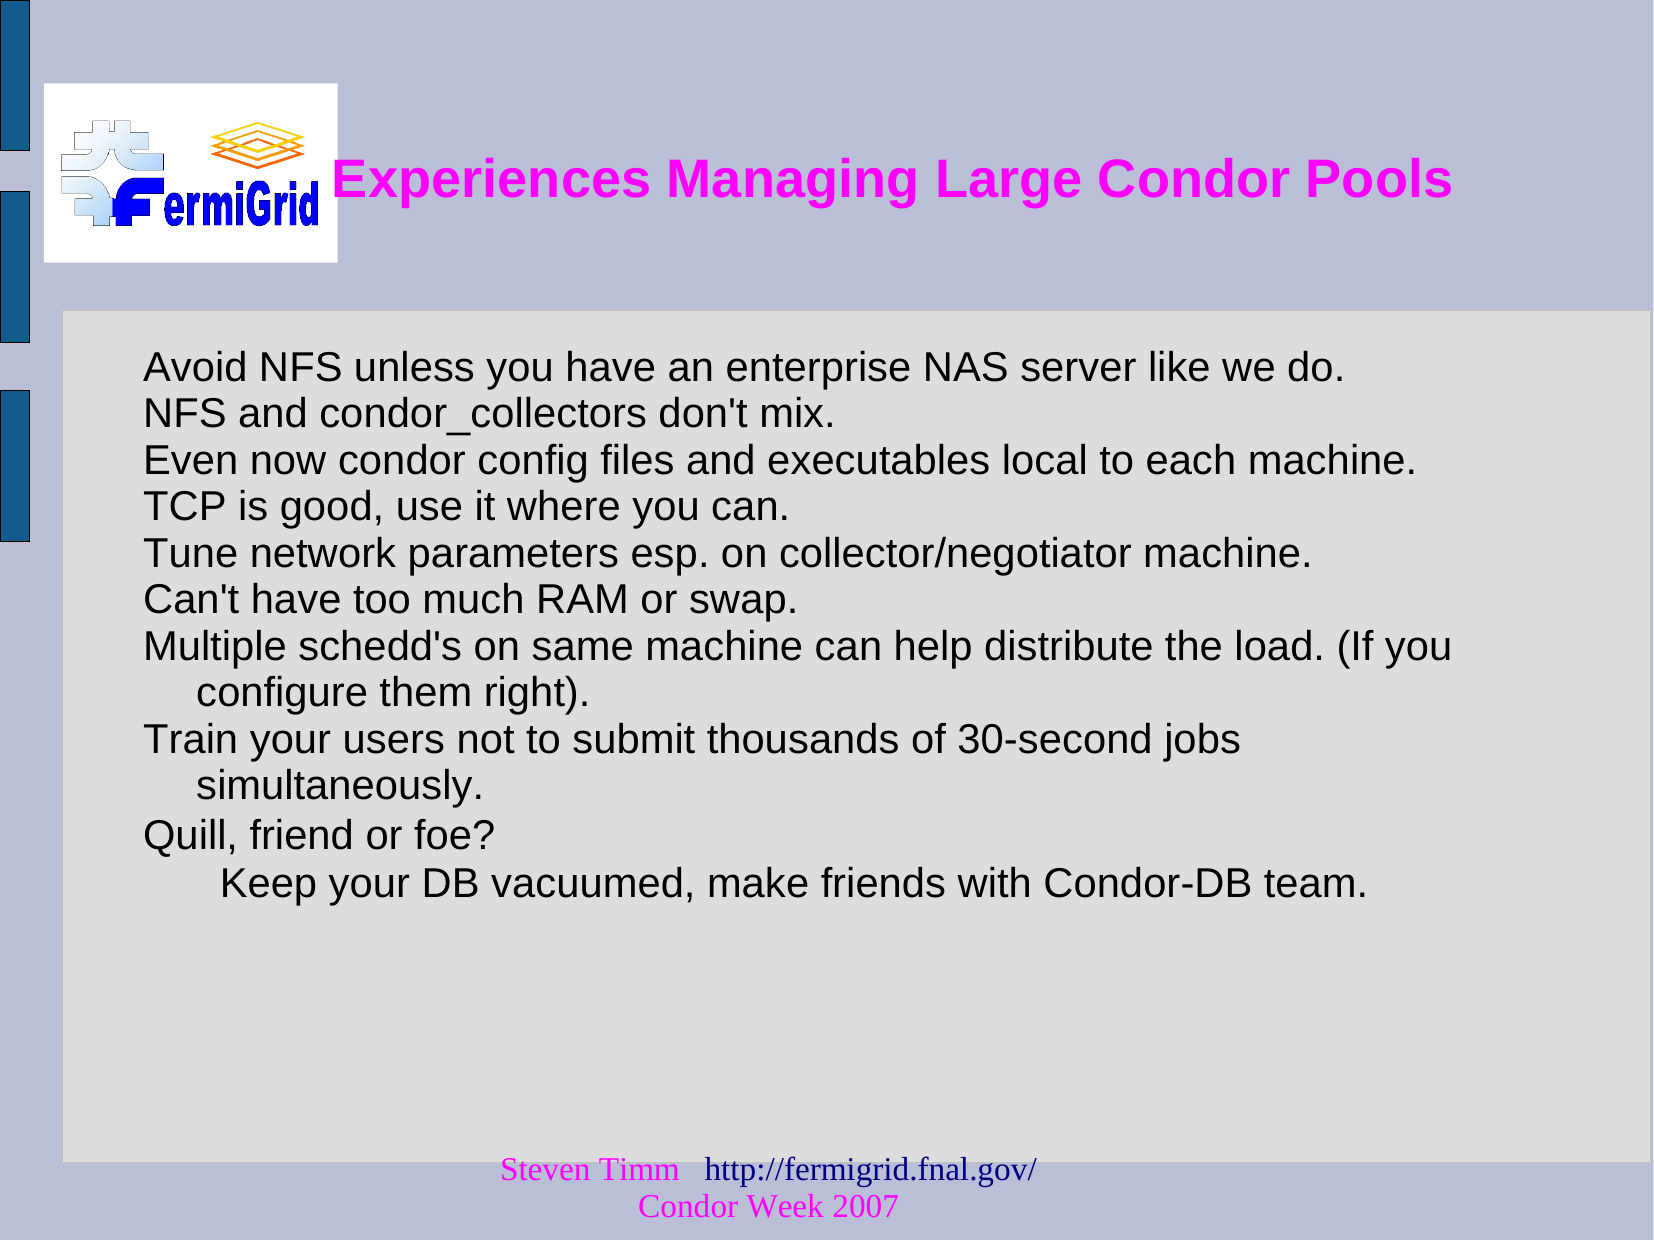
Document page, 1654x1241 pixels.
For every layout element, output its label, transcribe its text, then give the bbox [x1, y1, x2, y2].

picture [53, 112, 187, 234]
list Avoid NFS unless you have an enterprise NAS server like we do. NFS and condor_collectors don't mix. Even now condor config files and executables local to each machine. TCP is good, use it where you can. Tune network parameters esp. on collector/negotiator machine. Can't have too much RAM or swap. Multiple schedd's on same machine can help distribute the load. (If you configure them right). Train your users not to submit thousands of 30-second jobs simultaneously. Quill, friend or foe? Keep your DB vacuumed, make friends with Condor-DB team. [125, 343, 1538, 1126]
title Experiences Managing Large Condor Pools [187, 75, 1600, 283]
